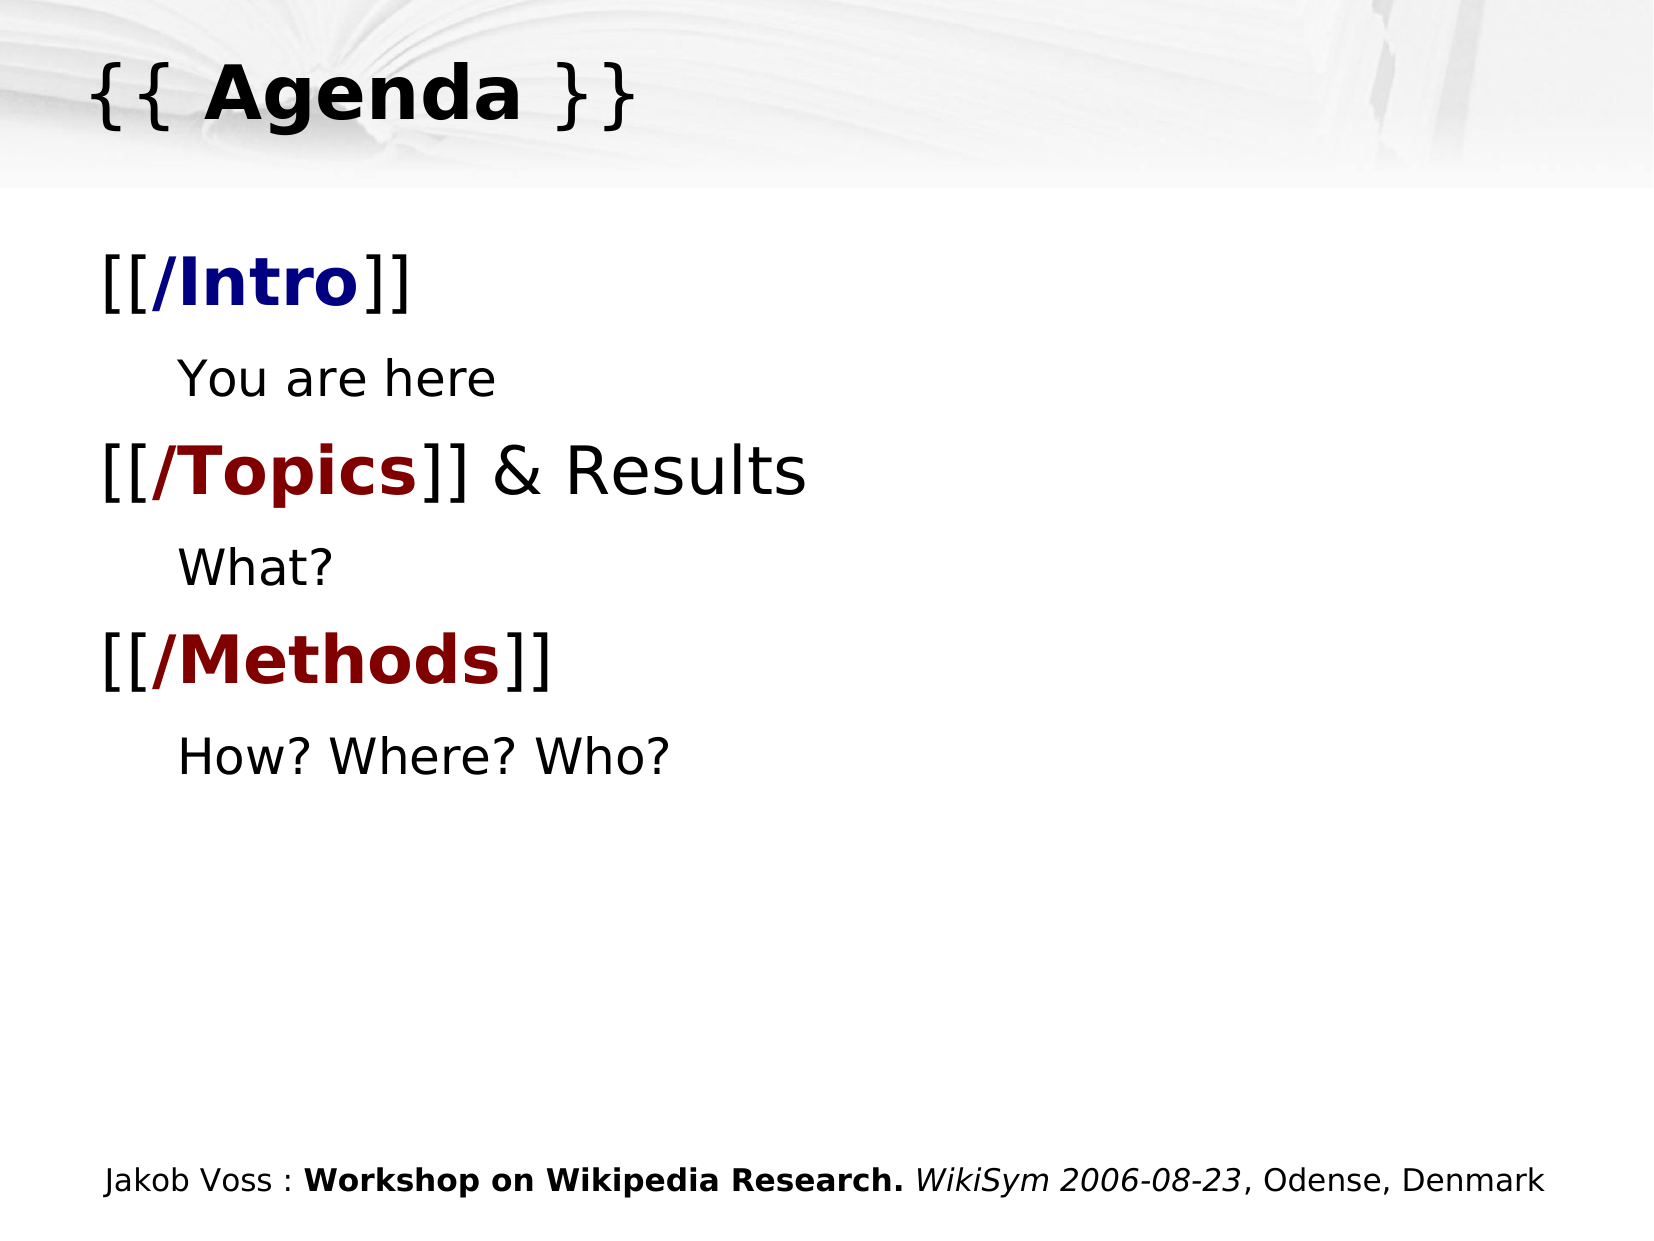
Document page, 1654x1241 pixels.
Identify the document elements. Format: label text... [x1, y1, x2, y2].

title {{ Agenda }} [82, 37, 1571, 151]
picture [0, 0, 1654, 188]
list [[/Intro]] You are here [[/Topics]] & Results What? [[/Methods]] How? Where? Who? [82, 242, 1571, 1062]
